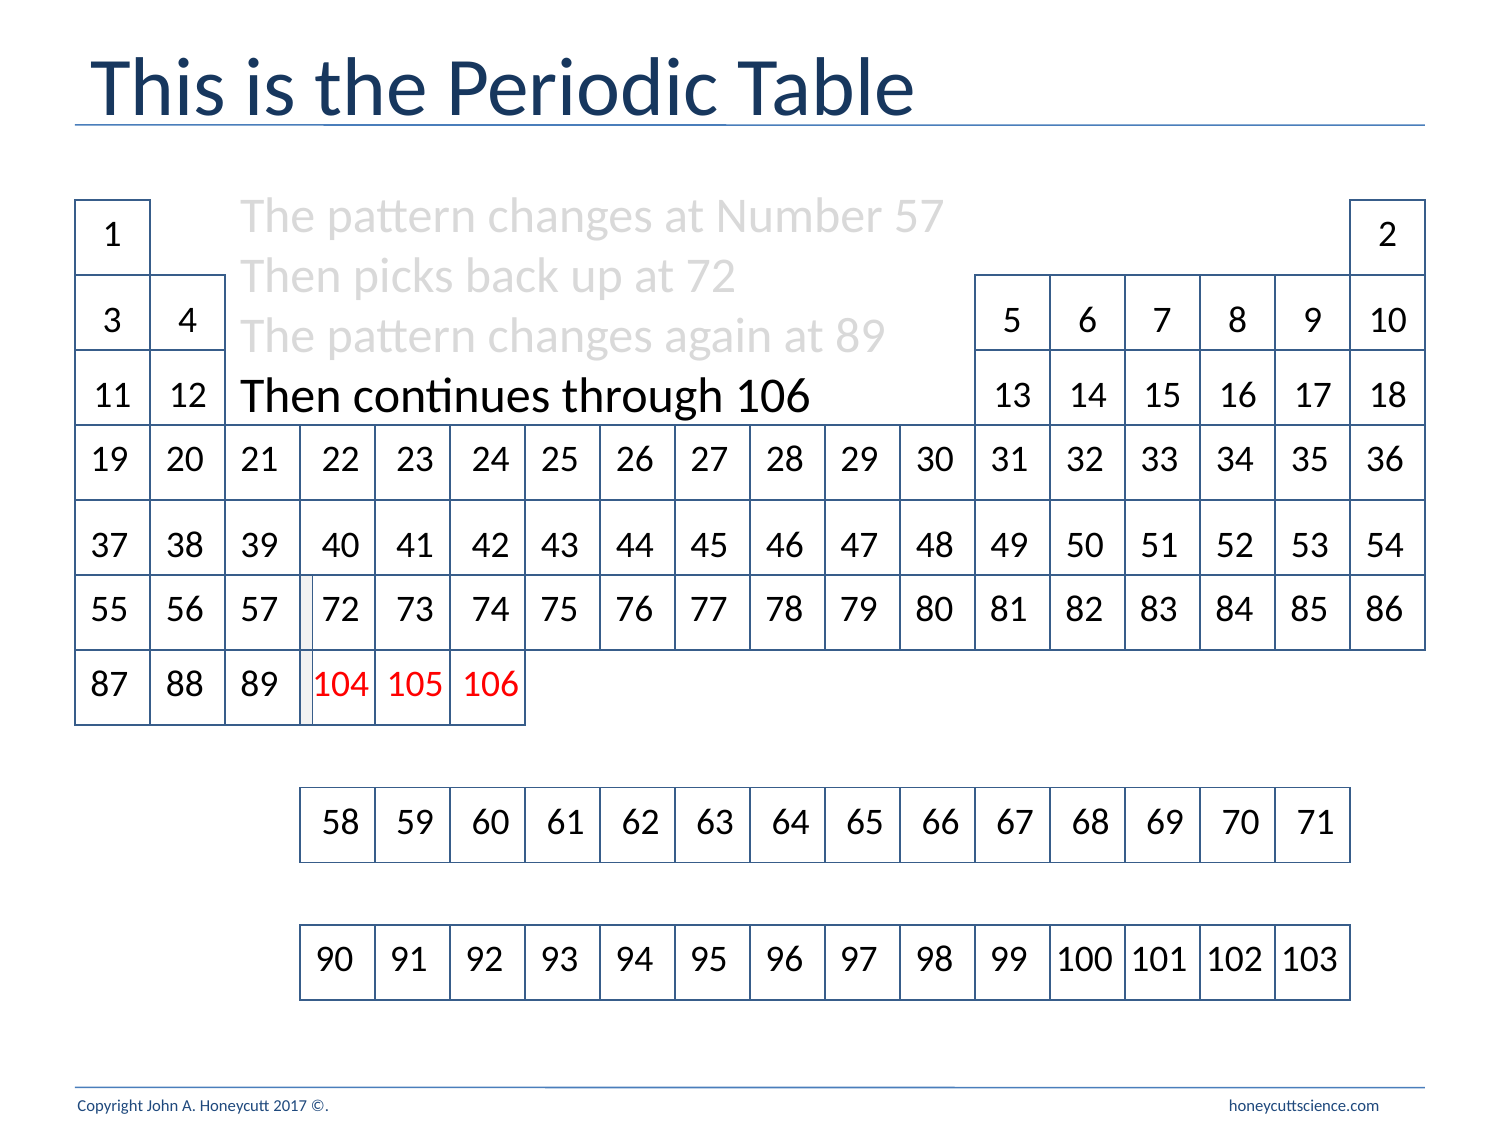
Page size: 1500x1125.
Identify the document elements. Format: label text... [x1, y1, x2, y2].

text_box 13 [977, 362, 1047, 424]
text_box 83 [1124, 576, 1194, 638]
text_box 70 [1206, 789, 1275, 850]
text_box The pattern changes at Number 57 Then picks back up at 72 The pattern changes again at 89 Then continues through 106 [224, 174, 1138, 433]
text_box 94 [599, 926, 669, 988]
text_box 100 [1040, 926, 1114, 988]
text_box 39 [224, 512, 294, 574]
text_box 38 [150, 512, 220, 574]
text_box 75 [525, 576, 594, 638]
text_box 104 [296, 651, 371, 713]
text_box 69 [1130, 789, 1200, 850]
text_box 41 [380, 512, 450, 574]
text_box 8 [1212, 287, 1263, 349]
text_box 47 [824, 512, 894, 574]
text_box 30 [900, 426, 970, 488]
text_box 84 [1199, 576, 1269, 638]
text_box 57 [224, 576, 294, 638]
text_box 67 [980, 789, 1050, 850]
text_box 66 [906, 789, 975, 850]
text_box 32 [1050, 426, 1120, 488]
text_box 97 [824, 926, 894, 988]
text_box 72 [306, 576, 375, 638]
text_box 74 [456, 576, 525, 638]
text_box 18 [1353, 362, 1422, 424]
text_box 93 [524, 926, 594, 988]
text_box 106 [446, 651, 535, 713]
text_box 37 [74, 512, 144, 574]
text_box 40 [306, 512, 375, 574]
text_box 2 [1362, 201, 1413, 263]
text_box 82 [1049, 576, 1119, 638]
text_box 50 [1050, 512, 1120, 574]
text_box 9 [1287, 287, 1338, 349]
text_box 56 [150, 576, 220, 638]
text_box 101 [1114, 926, 1190, 988]
title This is the Periodic Table [75, 45, 1425, 121]
text_box 95 [674, 926, 744, 988]
text_box 15 [1127, 362, 1197, 424]
text_box 65 [830, 789, 900, 850]
text_box 11 [77, 362, 147, 424]
text_box 96 [749, 926, 819, 988]
text_box 61 [531, 789, 600, 850]
text_box 59 [380, 789, 450, 850]
text_box 68 [1056, 789, 1125, 850]
text_box 5 [987, 287, 1037, 349]
text_box 42 [456, 512, 525, 574]
text_box 63 [680, 789, 750, 850]
text_box 54 [1350, 512, 1420, 574]
text_box 10 [1353, 287, 1422, 349]
text_box 103 [1265, 926, 1354, 988]
text_box 12 [153, 362, 222, 424]
text_box 46 [750, 512, 820, 574]
text_box 22 [306, 426, 375, 488]
text_box 1 [87, 201, 137, 263]
text_box 102 [1190, 926, 1265, 988]
text_box 71 [1281, 789, 1350, 850]
text_box 31 [974, 426, 1044, 488]
text_box 20 [150, 426, 220, 488]
text_box 60 [456, 789, 525, 850]
text_box 14 [1053, 362, 1122, 424]
text_box 92 [449, 926, 519, 988]
text_box 79 [824, 576, 894, 638]
text_box 36 [1350, 426, 1420, 488]
text_box 98 [899, 926, 969, 988]
text_box 25 [525, 426, 595, 488]
text_box 53 [1275, 512, 1345, 574]
text_box 34 [1200, 426, 1270, 488]
text_box 80 [899, 576, 969, 638]
text_box 76 [599, 576, 669, 638]
text_box 3 [87, 287, 137, 349]
text_box 49 [974, 512, 1044, 574]
text_box 90 [299, 926, 369, 988]
text_box 81 [974, 576, 1044, 638]
text_box 29 [824, 426, 894, 488]
text_box 91 [374, 926, 444, 988]
text_box 43 [525, 512, 595, 574]
text_box 35 [1275, 426, 1345, 488]
text_box 88 [150, 651, 220, 713]
text_box 44 [600, 512, 670, 574]
text_box 51 [1124, 512, 1194, 574]
text_box 105 [371, 651, 446, 713]
text_box 6 [1062, 287, 1113, 349]
text_box 99 [974, 926, 1040, 988]
text_box 87 [74, 651, 144, 713]
text_box 48 [900, 512, 970, 574]
text_box 24 [456, 426, 525, 488]
text_box 27 [674, 426, 744, 488]
text_box 28 [750, 426, 820, 488]
text_box 77 [674, 576, 744, 638]
text_box 64 [756, 789, 825, 850]
text_box 21 [224, 426, 294, 488]
text_box 26 [600, 426, 670, 488]
text_box 55 [74, 576, 144, 638]
text_box 19 [74, 426, 144, 488]
text_box 58 [306, 789, 375, 850]
text_box 23 [380, 426, 450, 488]
text_box 62 [606, 789, 675, 850]
text_box 85 [1274, 576, 1344, 638]
text_box 86 [1349, 576, 1419, 638]
text_box 33 [1124, 426, 1194, 488]
text_box 78 [749, 576, 819, 638]
text_box 73 [380, 576, 450, 638]
text_box 89 [224, 651, 294, 713]
text_box 45 [674, 512, 744, 574]
text_box 7 [1137, 287, 1187, 349]
text_box 17 [1278, 362, 1347, 424]
text_box 4 [162, 287, 213, 349]
text_box 52 [1200, 512, 1270, 574]
text_box 16 [1203, 362, 1272, 424]
